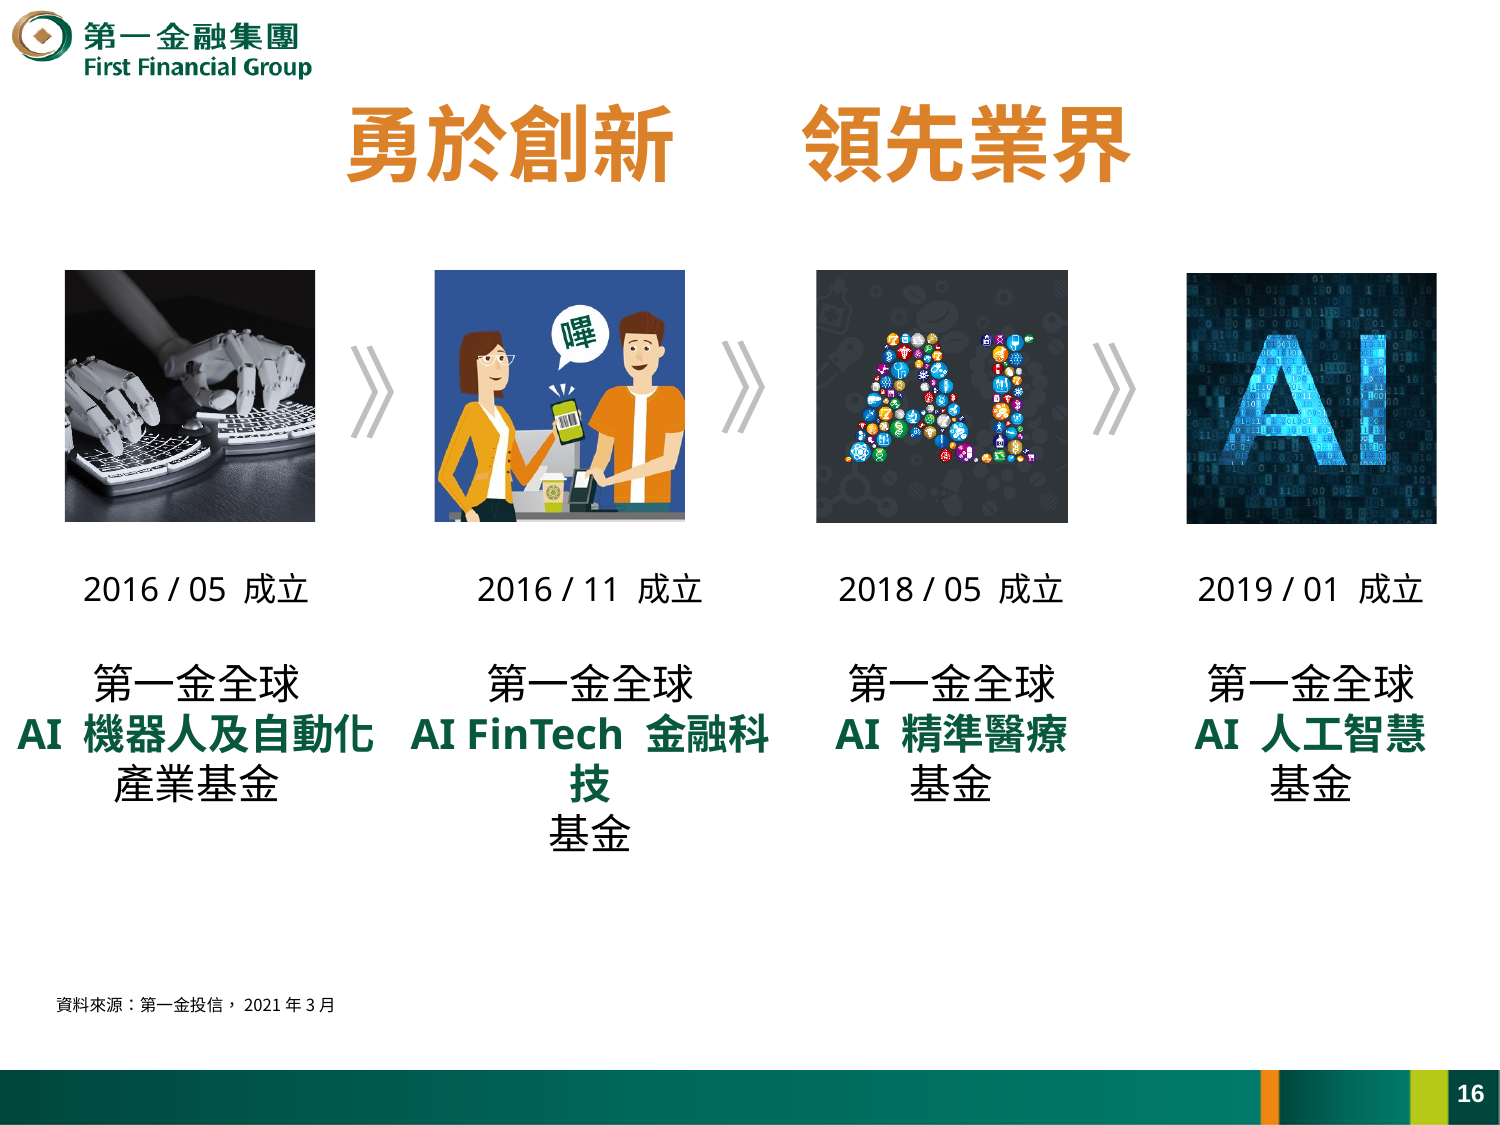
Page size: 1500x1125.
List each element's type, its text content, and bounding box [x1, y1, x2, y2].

text_box 》 [686, 331, 816, 440]
text_box <編號> [1149, 1070, 1500, 1125]
text_box 2016 / 11 成立 第一金全球 AI FinTech 金融科技 基金 [383, 560, 780, 823]
text_box 2016 / 05 成立 第一金全球 AI 機器人及自動化 產業基金 [0, 560, 383, 823]
text_box 2019 / 01 成立 第一金全球 AI 人工智慧 基金 [1139, 560, 1483, 823]
title 勇於創新 領先業界 [147, 76, 1329, 207]
picture [64, 270, 316, 522]
text_box 》 [1068, 333, 1186, 441]
picture [816, 270, 1068, 523]
picture [11, 8, 313, 80]
picture [434, 270, 685, 522]
list 資料來源：第一金投信，2021年3月 [41, 987, 1388, 1047]
picture [0, 1070, 1149, 1125]
picture [1186, 273, 1500, 524]
text_box 2018 / 05 成立 第一金全球 AI 精準醫療 基金 [780, 560, 1123, 823]
text_box 》 [315, 336, 481, 445]
